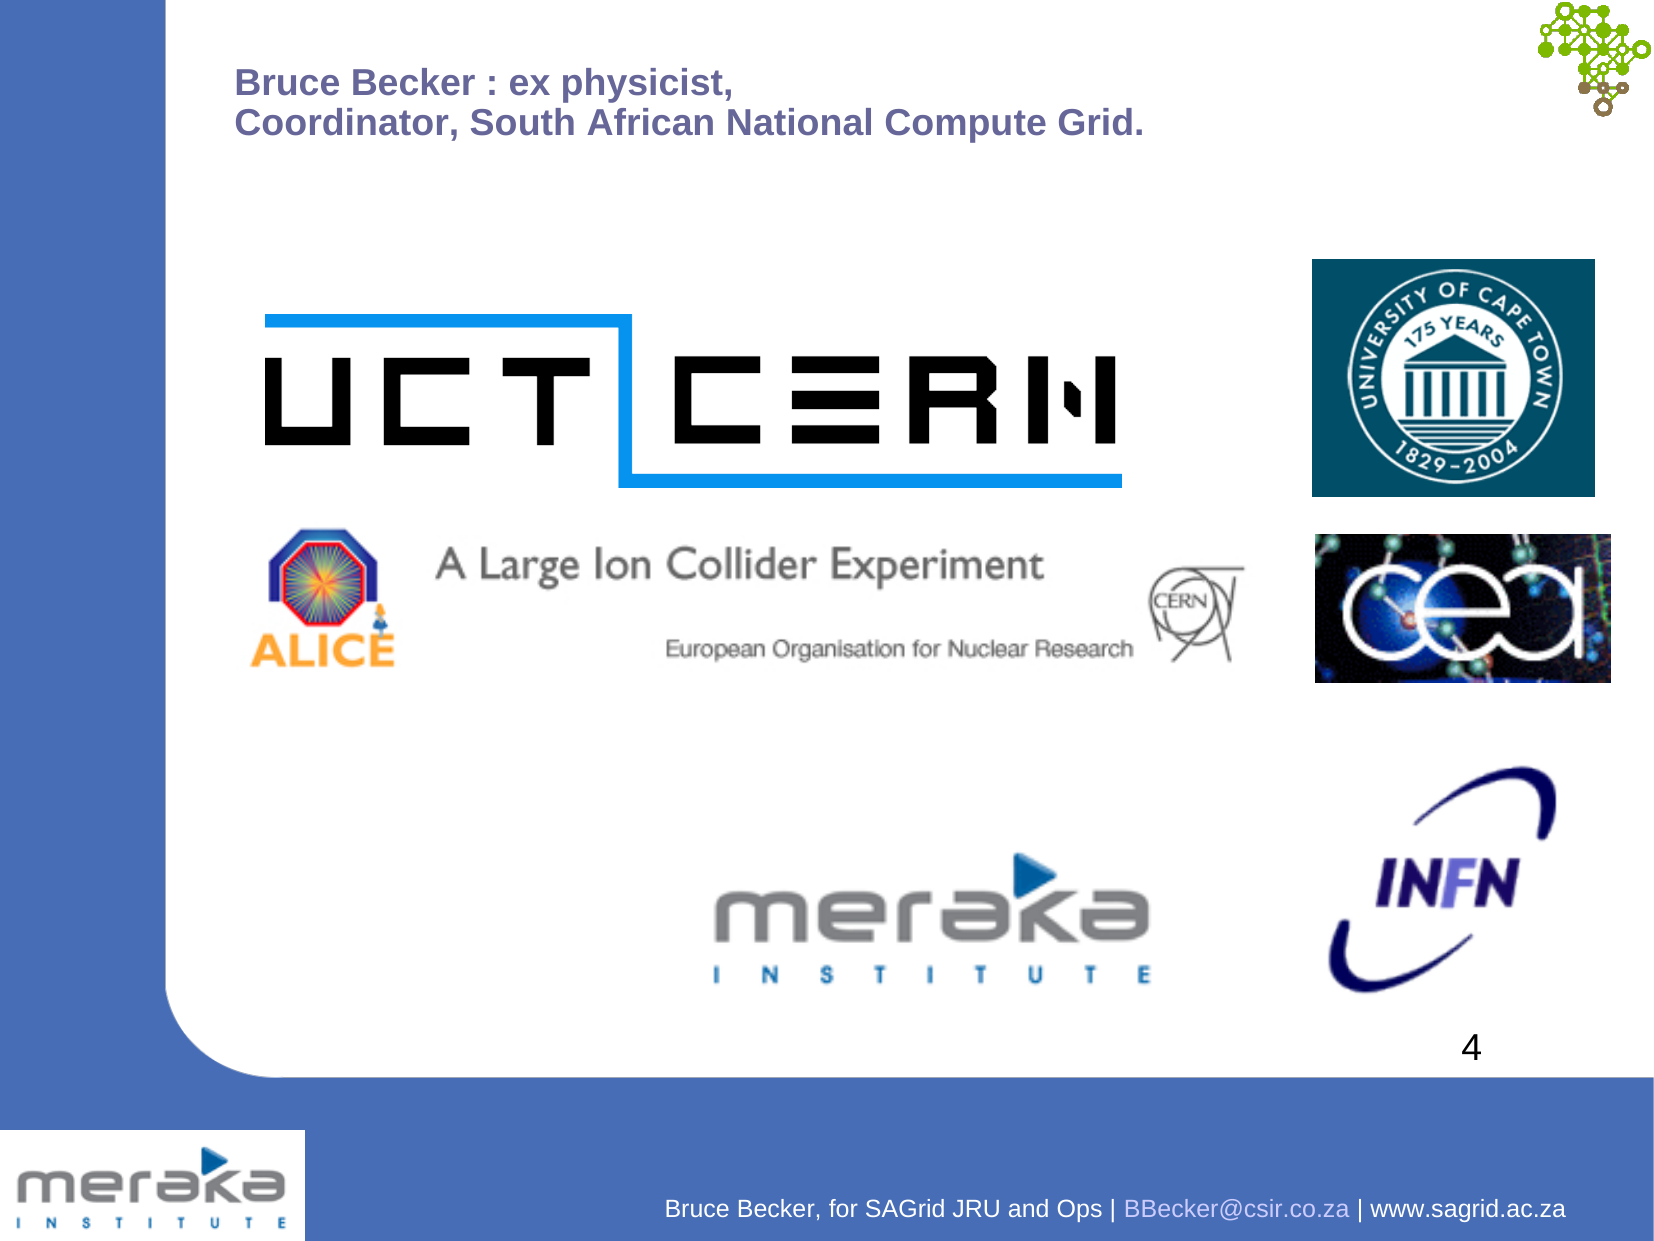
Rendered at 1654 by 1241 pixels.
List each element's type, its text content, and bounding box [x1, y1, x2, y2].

picture [0, 0, 1654, 1241]
title Bruce Becker : ex physicist, Coordinator, South African National Compute Grid. [234, 34, 1595, 173]
